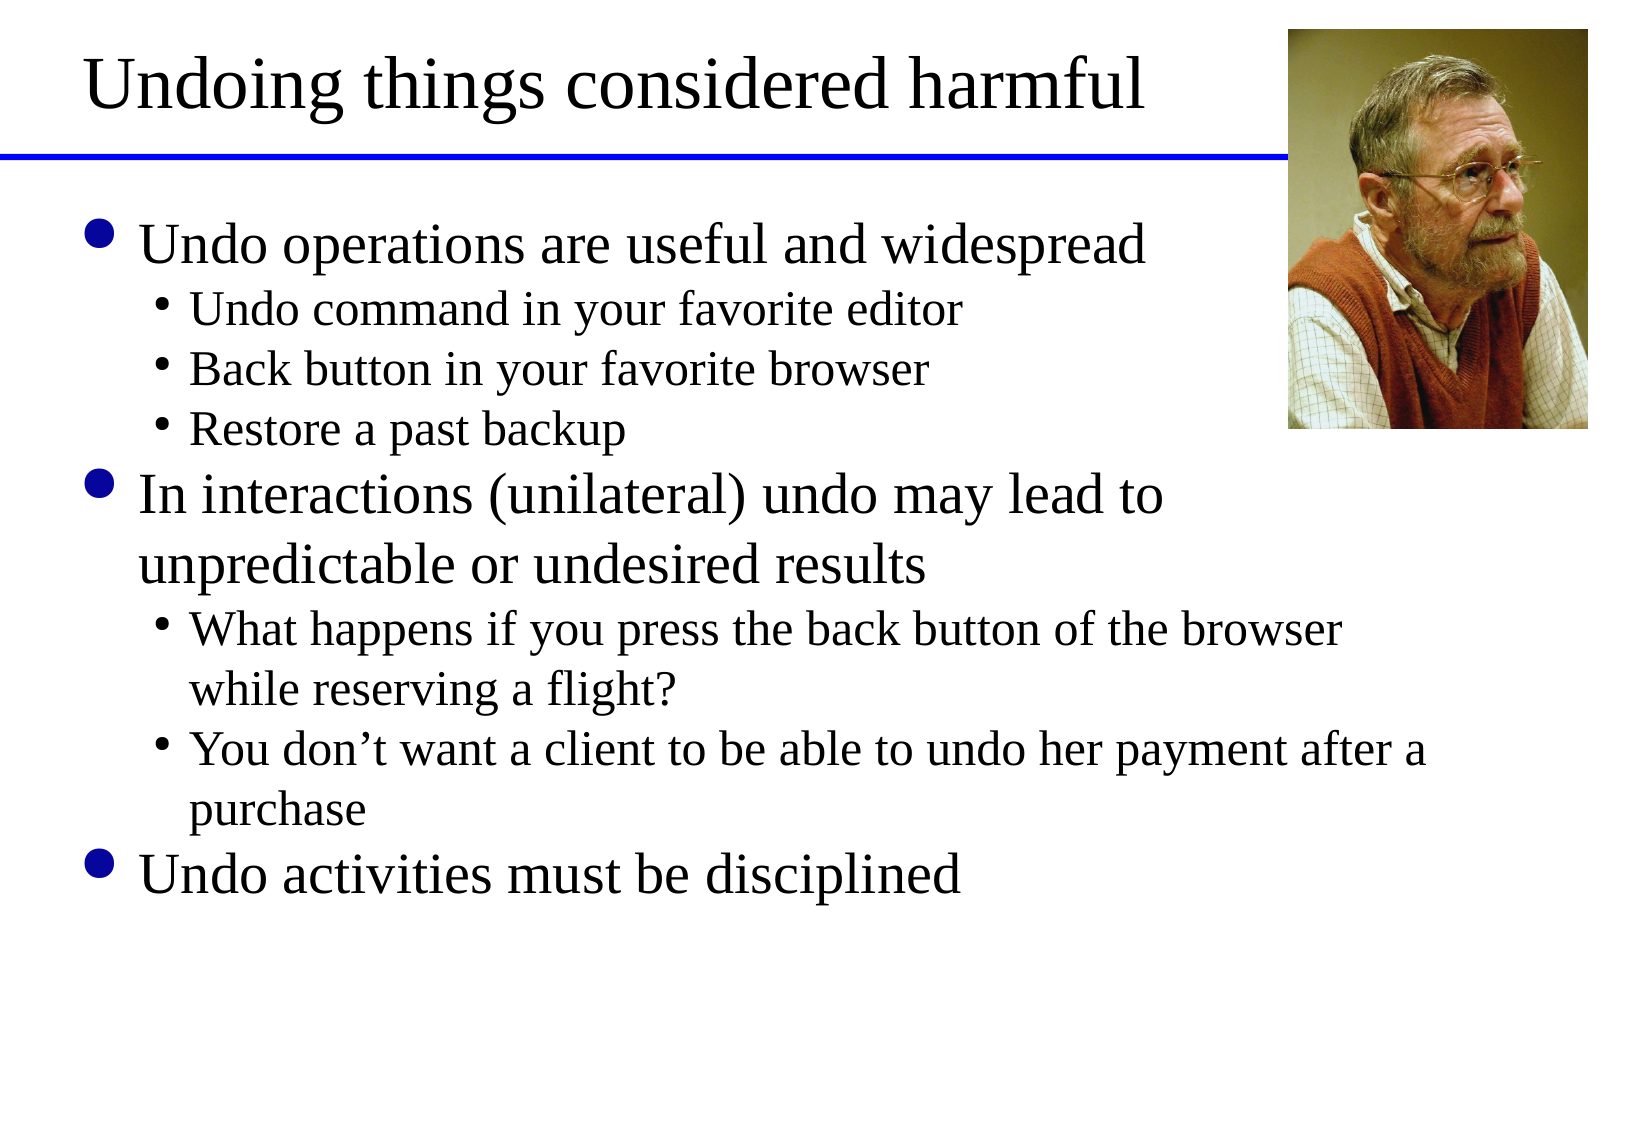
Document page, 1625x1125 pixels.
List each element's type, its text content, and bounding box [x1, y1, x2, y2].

text_box Undo operations are useful and widespread Undo command in your favorite editor Back button in your favorite browser Restore a past backup In interactions (unilateral) undo may lead to unpredictable or undesired results What happens if you press the back button of the browser while reserving a flight? You don’t want a client to be able to undo her payment after a purchase Undo activities must be disciplined [67, 198, 1478, 1061]
picture [1288, 29, 1588, 429]
text_box Undoing things considered harmful [67, 27, 1544, 131]
